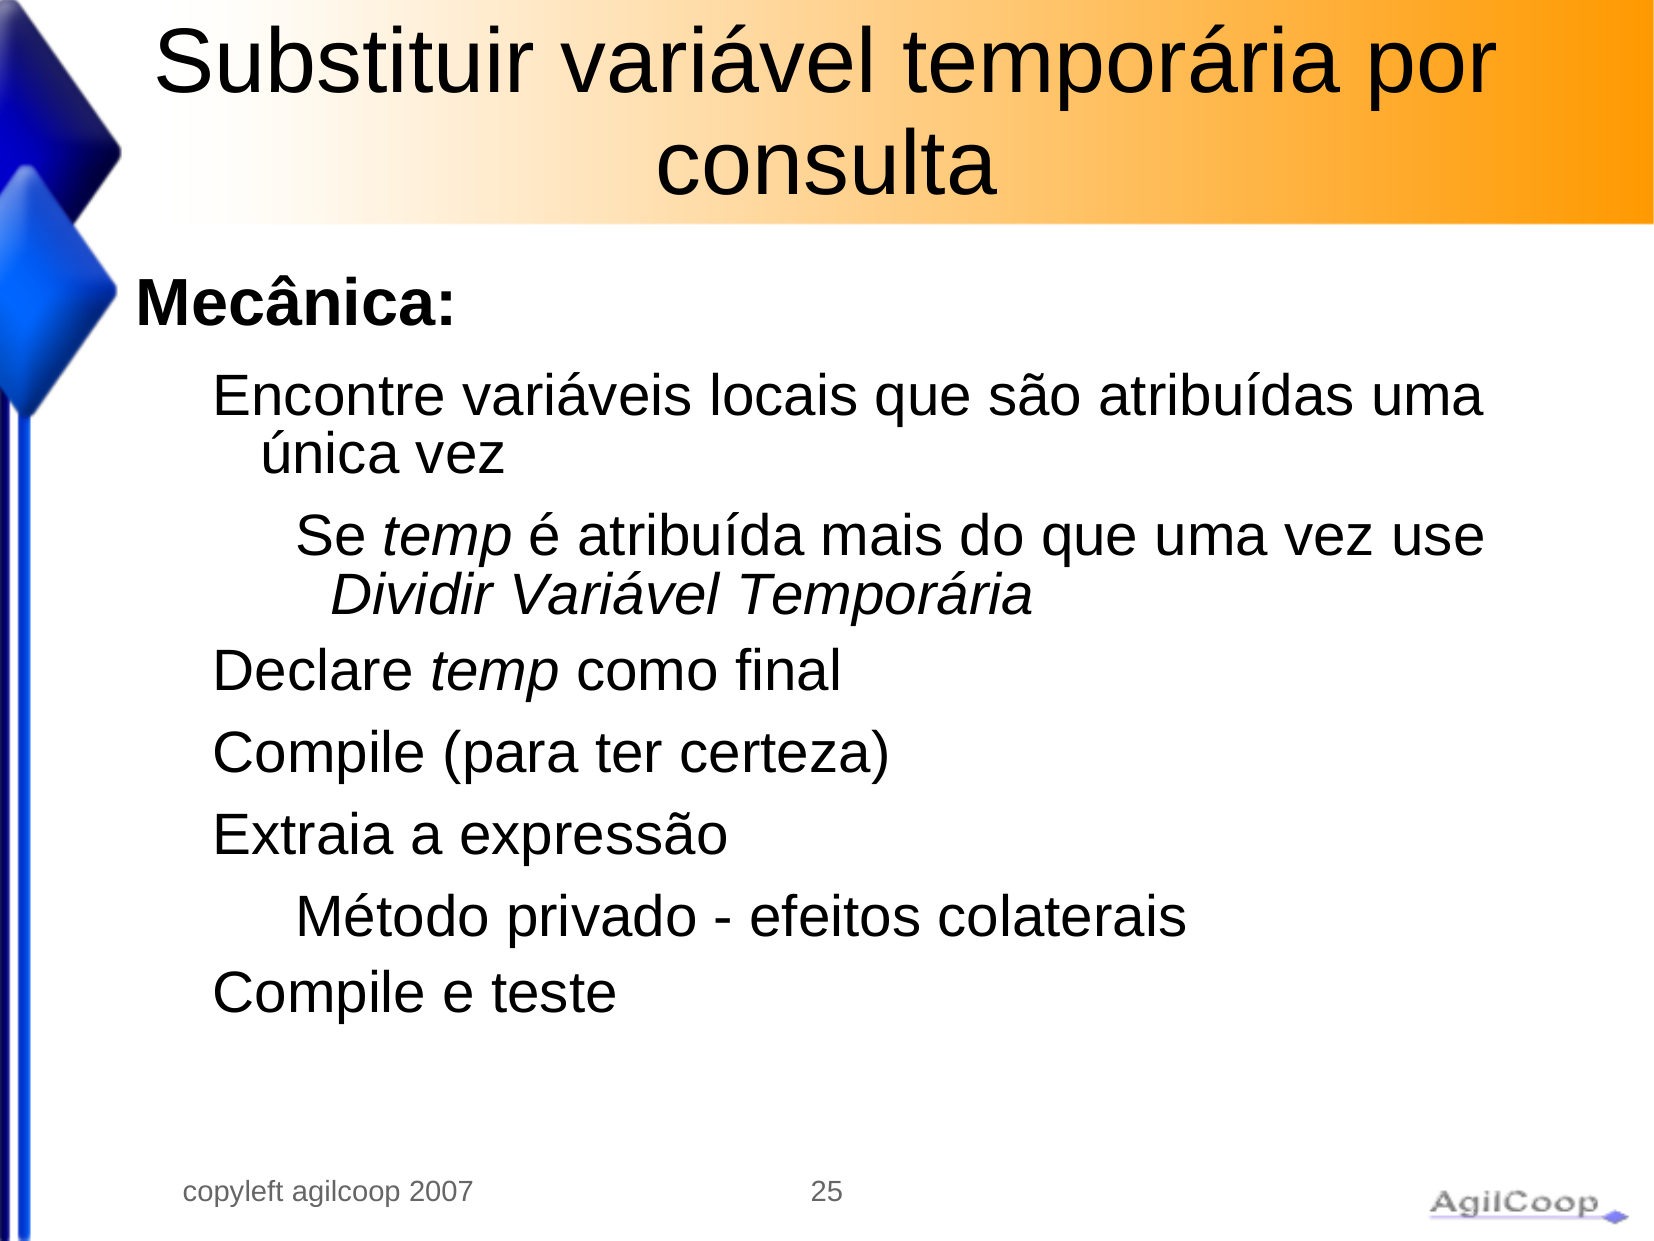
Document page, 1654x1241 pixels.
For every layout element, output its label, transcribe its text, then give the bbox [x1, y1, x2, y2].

picture [0, 0, 1654, 1241]
title Substituir variável temporária por consulta [82, 9, 1571, 215]
list Mecânica: Encontre variáveis locais que são atribuídas uma única vez Se temp é atribuída mais do que uma vez use Dividir Variável Temporária Declare temp como final Compile (para ter certeza) Extraia a expressão Método privado - efeitos colaterais Compile e teste [118, 271, 1607, 1123]
